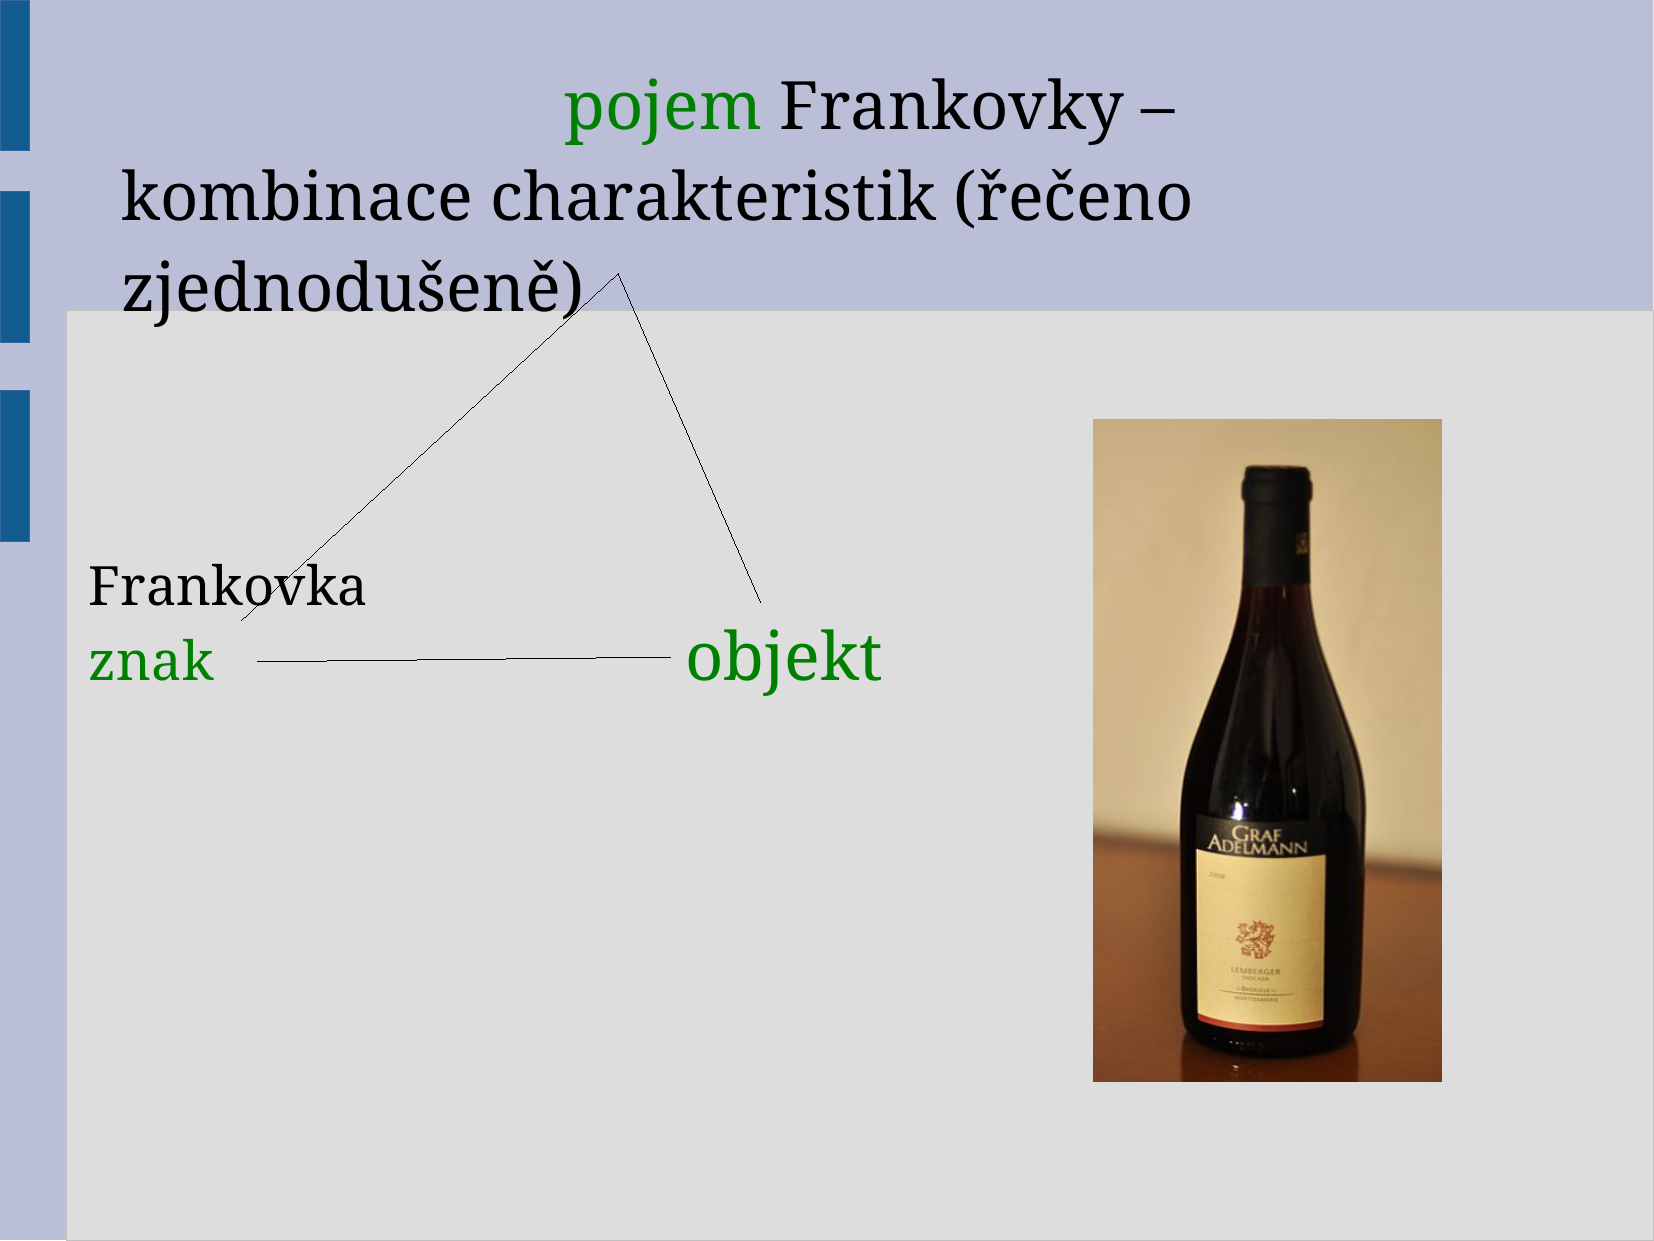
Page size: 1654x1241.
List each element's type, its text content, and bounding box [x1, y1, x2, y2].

picture [1093, 419, 1442, 1082]
title pojem Frankovky – kombinace charakteristik (řečeno zjednodušeně) [121, 91, 1534, 299]
text_box objekt [670, 602, 1093, 693]
list Frankovka znak [18, 399, 708, 1182]
